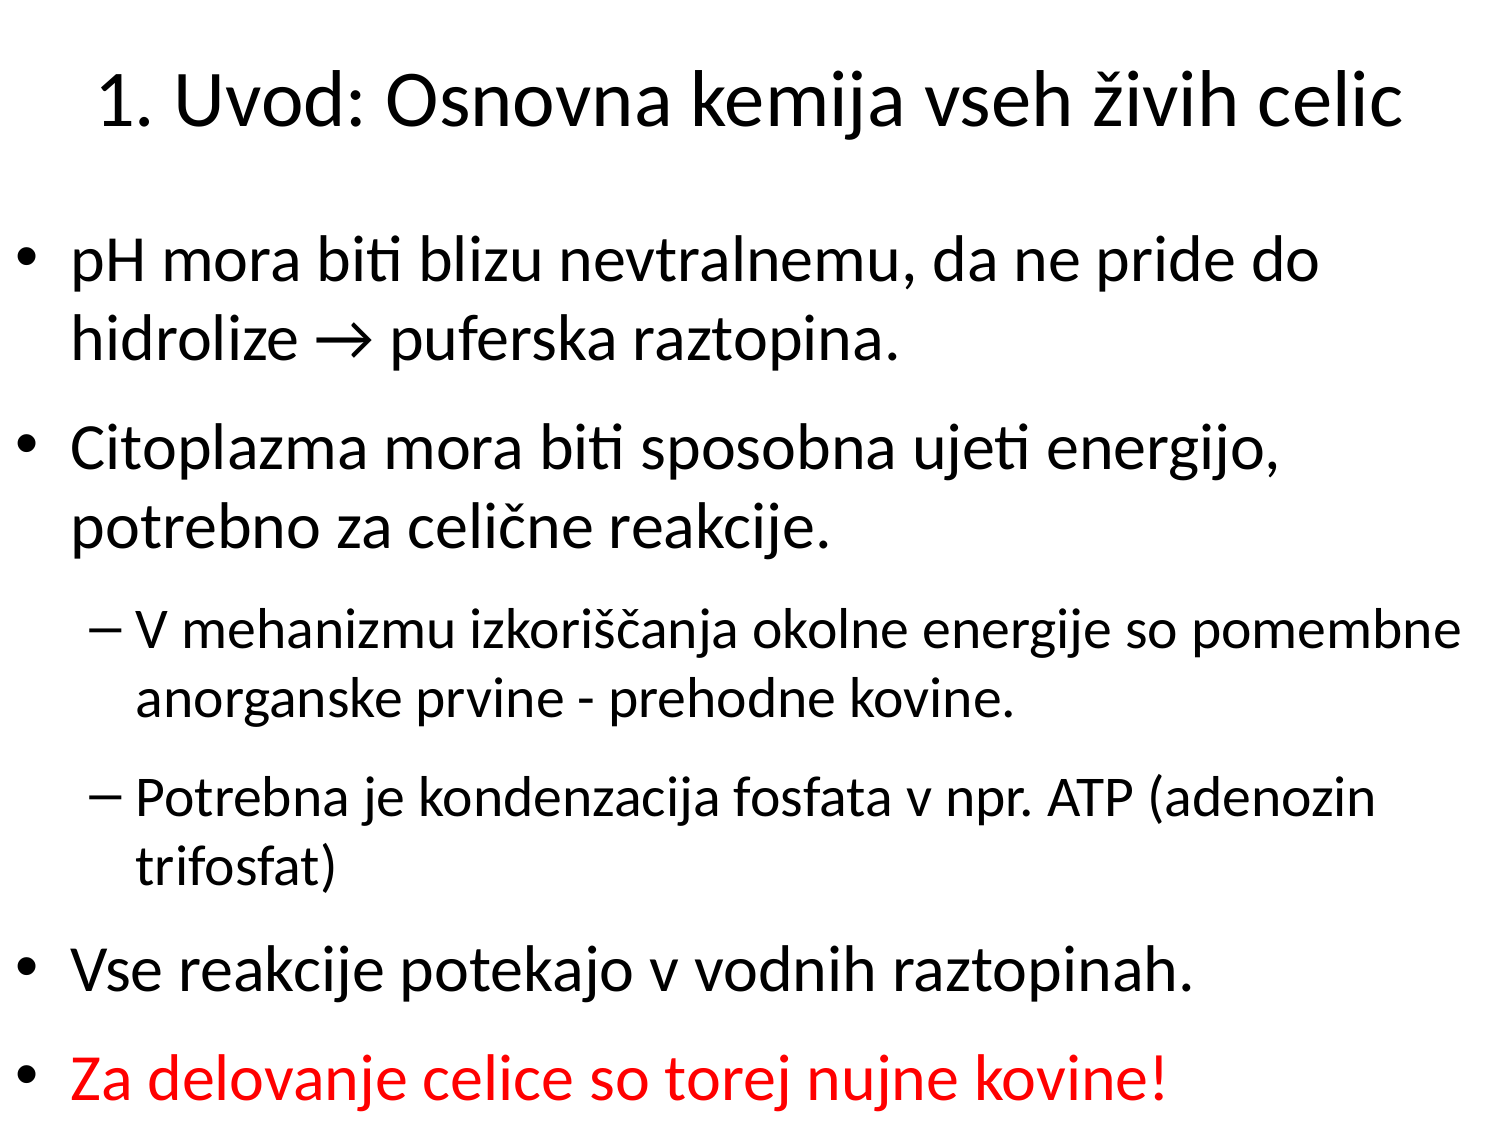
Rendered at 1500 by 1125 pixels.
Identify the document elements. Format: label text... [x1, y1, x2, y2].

list pH mora biti blizu nevtralnemu, da ne pride do hidrolize → puferska raztopina. Citoplazma mora biti sposobna ujeti energijo, potrebno za celične reakcije. V mehanizmu izkoriščanja okolne energije so pomembne anorganske prvine - prehodne kovine. Potrebna je kondenzacija fosfata v npr. ATP (adenozin trifosfat) Vse reakcije potekajo v vodnih raztopinah. Za delovanje celice so torej nujne kovine! [0, 208, 1500, 1125]
title 1. Uvod: Osnovna kemija vseh živih celic [0, 0, 1500, 188]
